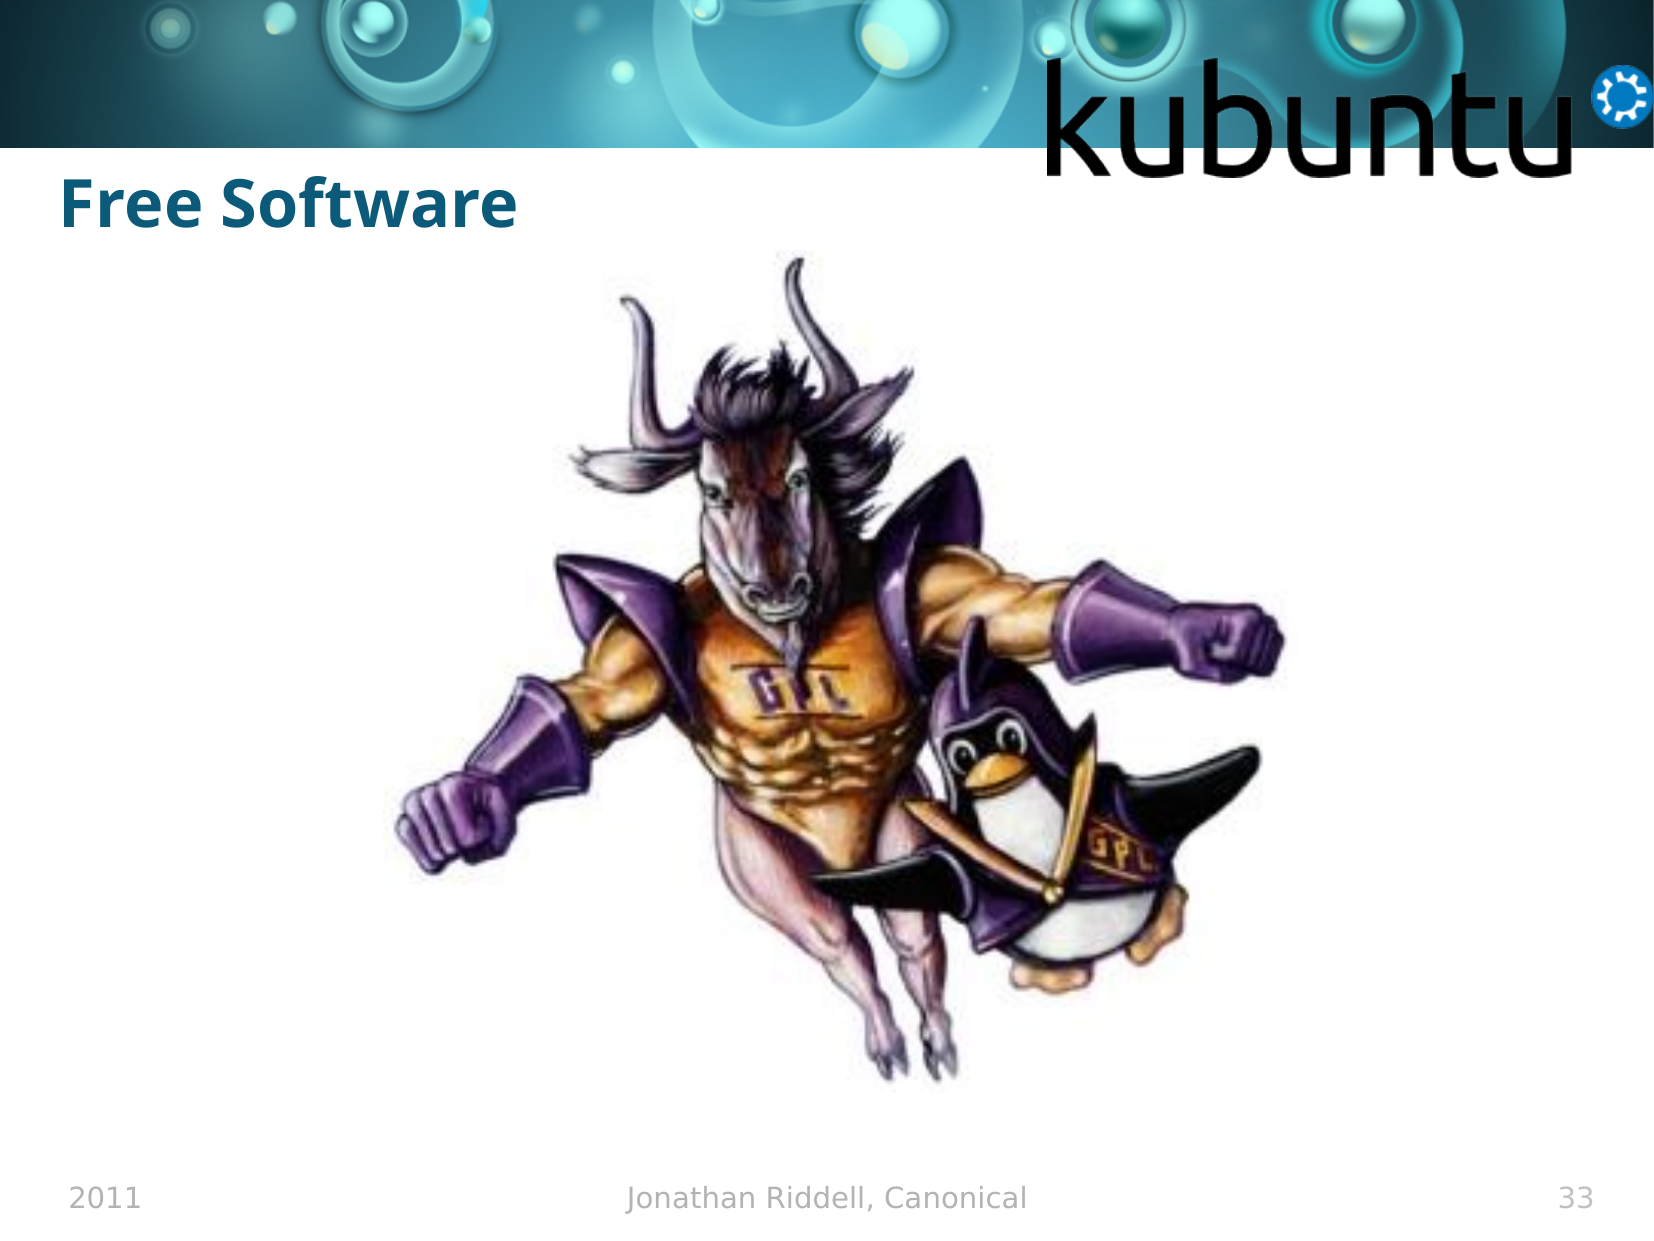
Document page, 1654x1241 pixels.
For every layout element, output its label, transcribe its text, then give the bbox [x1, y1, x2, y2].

picture [0, 0, 1654, 178]
subtitle [59, 290, 1595, 1109]
title Free Software [59, 147, 1595, 257]
picture [383, 250, 1300, 1093]
